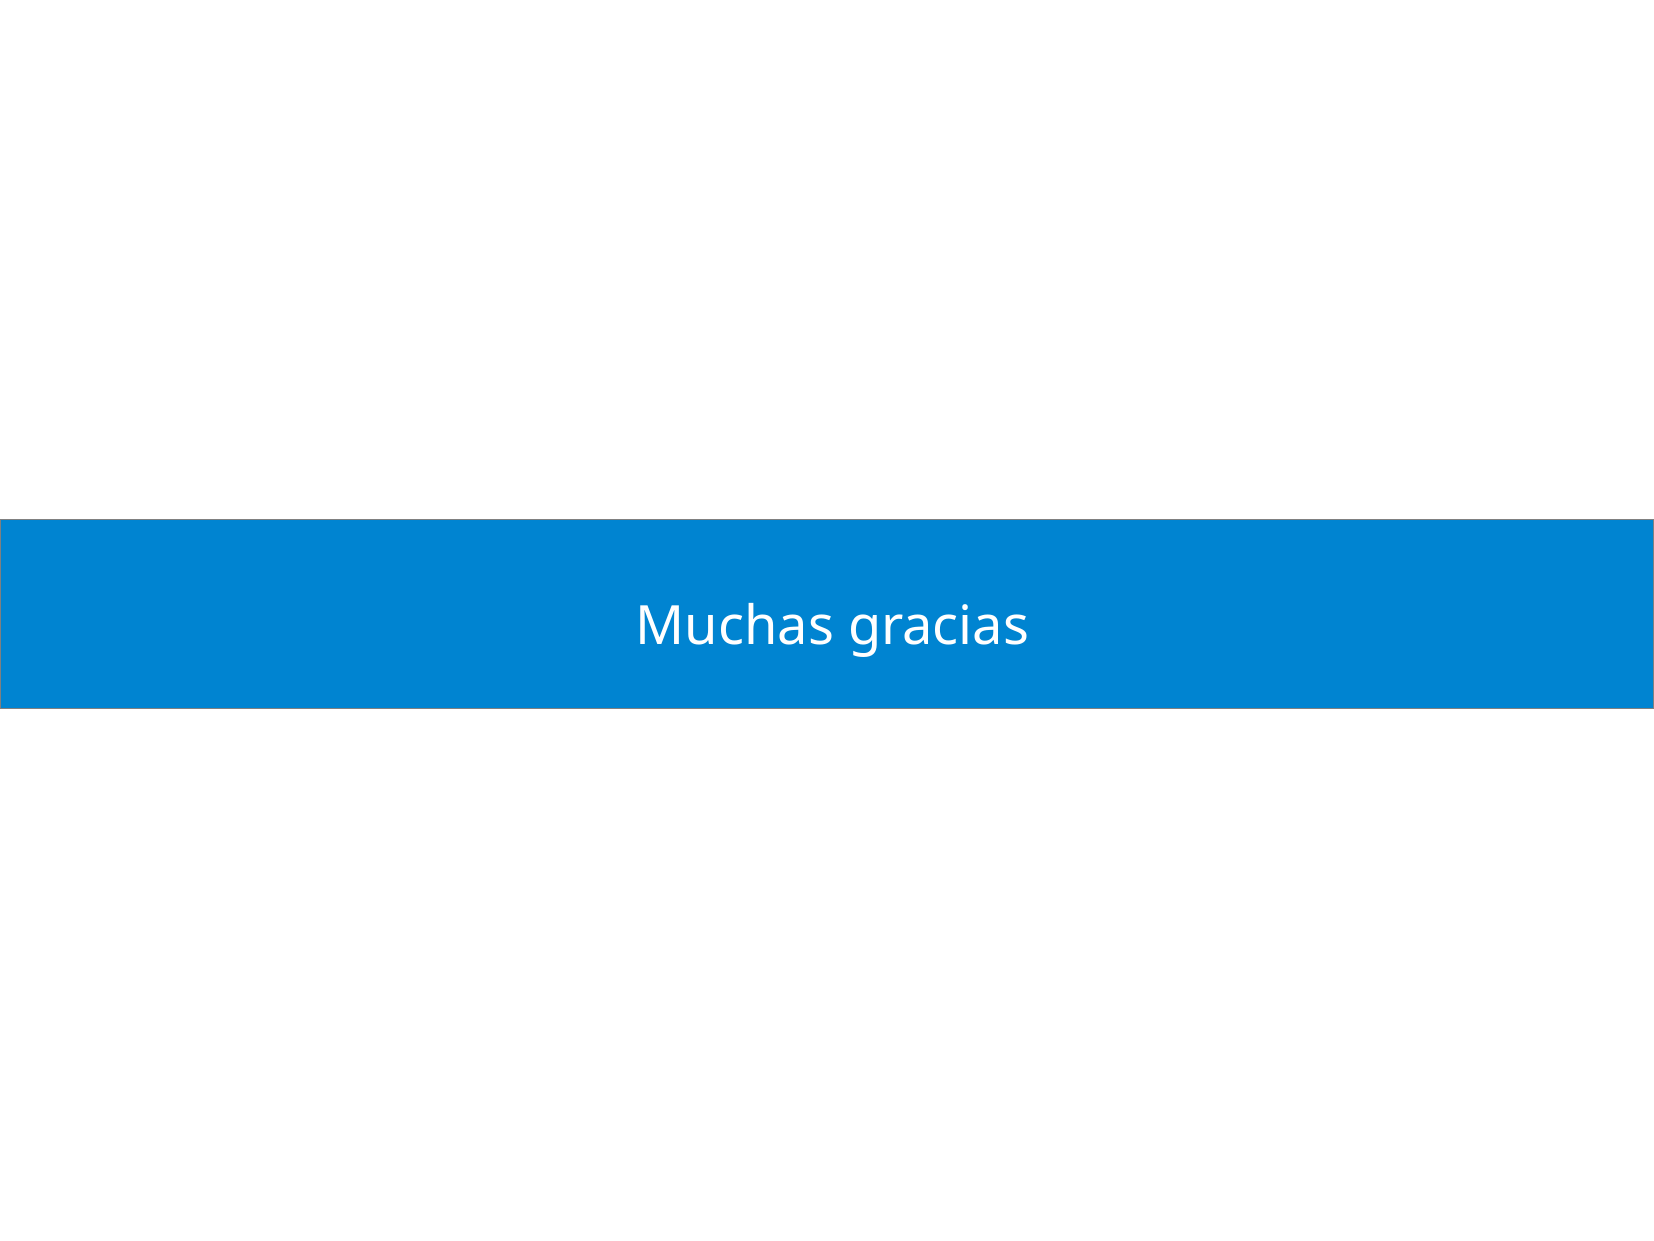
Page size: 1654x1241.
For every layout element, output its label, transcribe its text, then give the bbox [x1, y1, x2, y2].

text_box Muchas gracias [271, 578, 1394, 658]
text_box [0, 519, 1654, 709]
